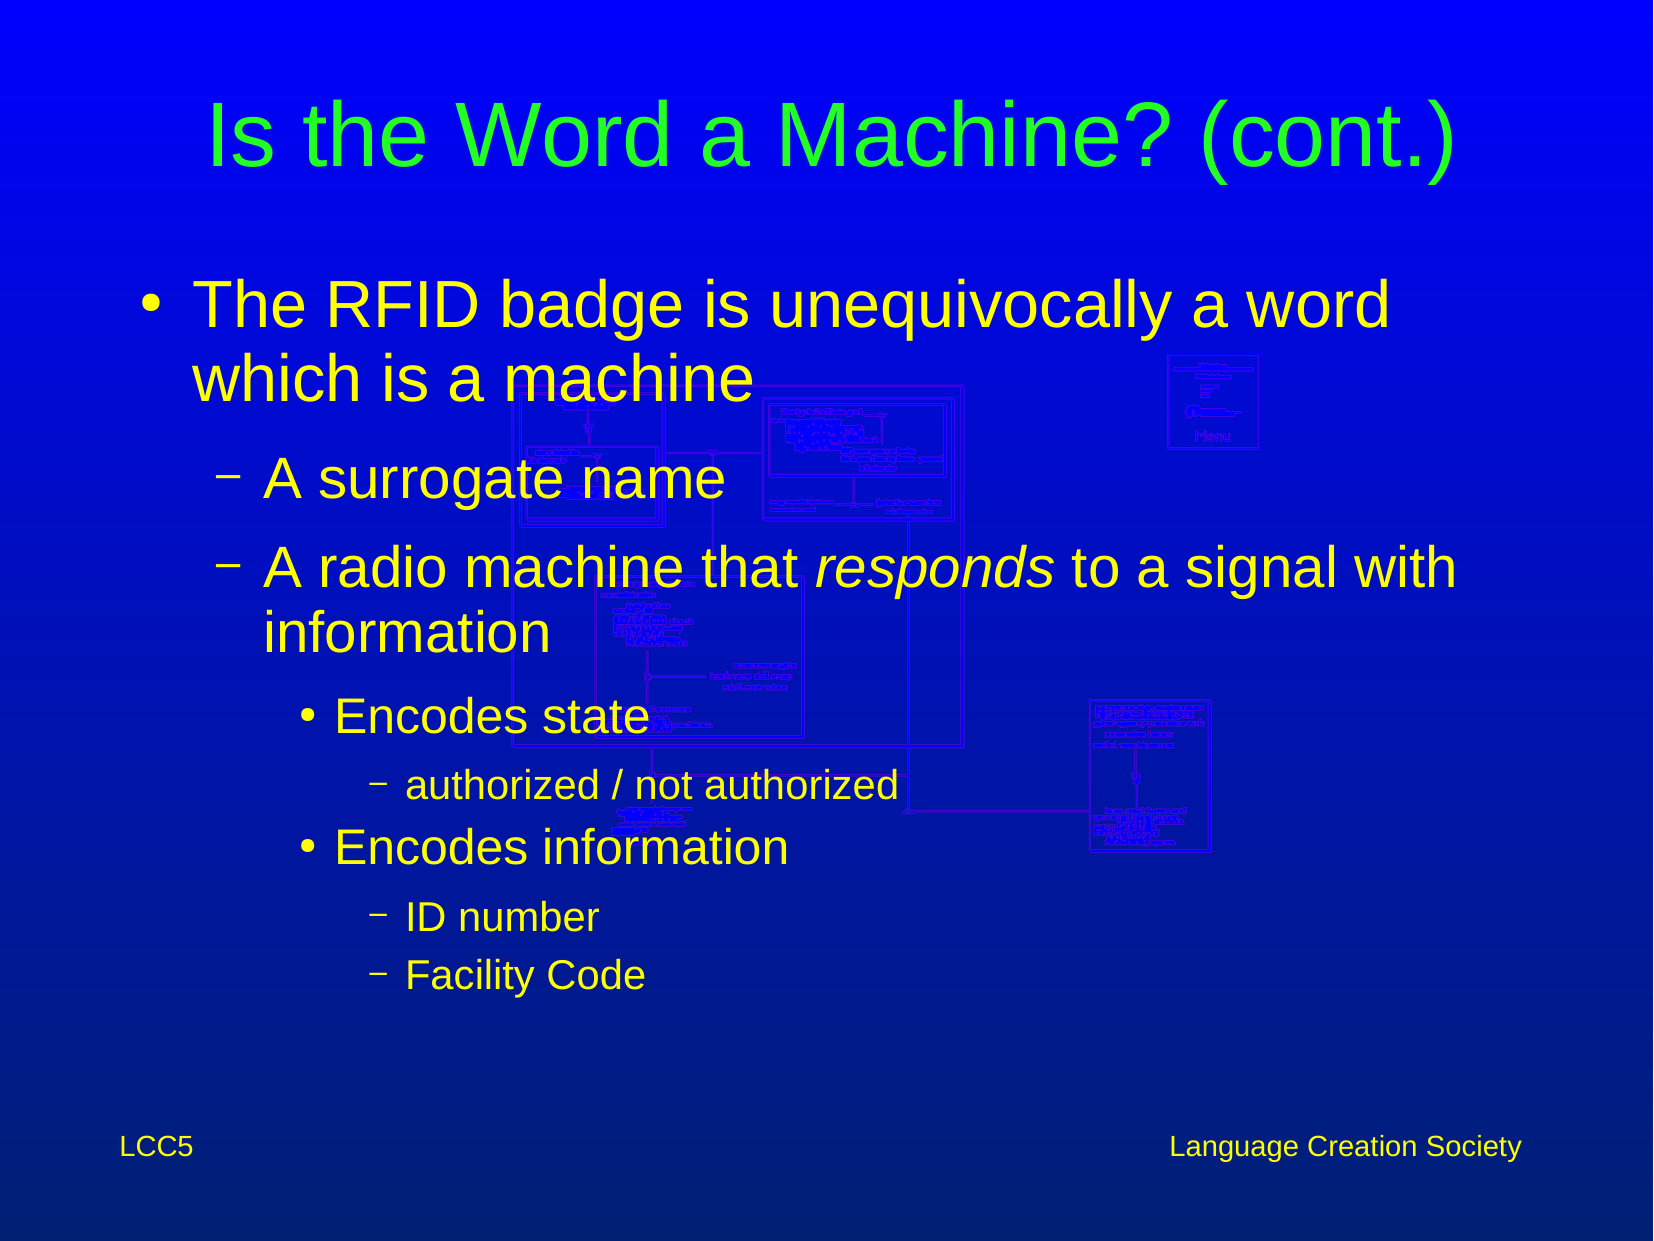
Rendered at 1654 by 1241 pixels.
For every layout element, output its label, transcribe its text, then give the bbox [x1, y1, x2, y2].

title Is the Word a Machine? (cont.) [126, 31, 1539, 239]
list The RFID badge is unequivocally a word which is a machine A surrogate name A radio machine that responds to a signal with information Encodes state authorized / not authorized Encodes information ID number Facility Code [121, 266, 1534, 1121]
